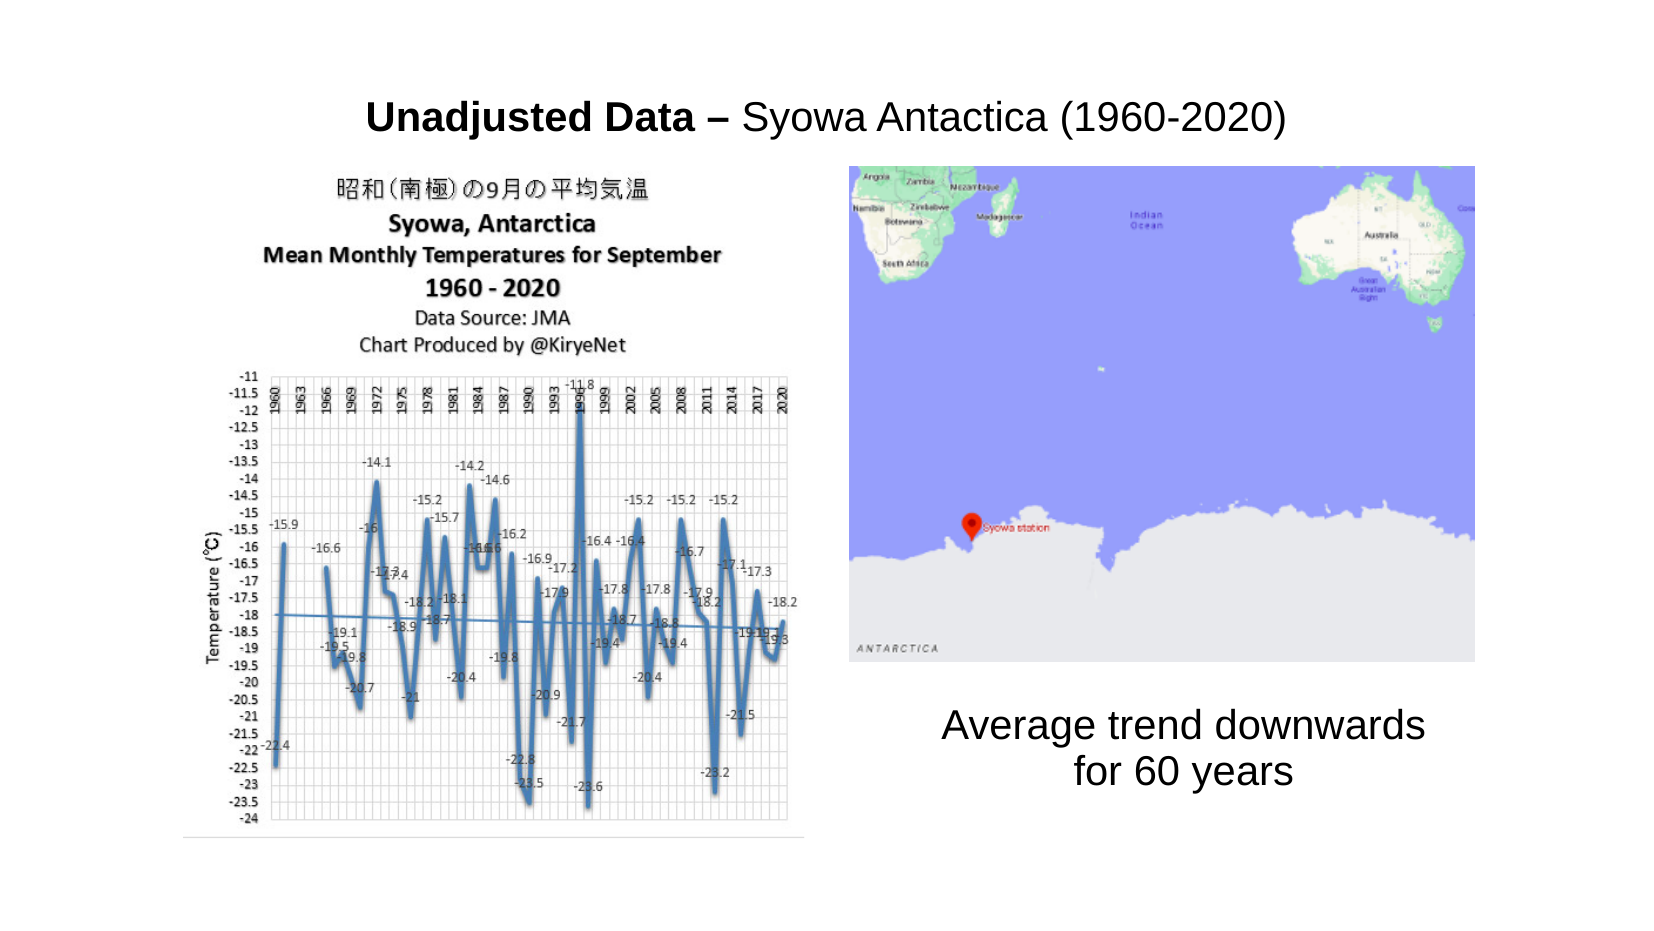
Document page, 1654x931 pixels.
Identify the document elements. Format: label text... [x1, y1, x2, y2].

picture [849, 166, 1475, 662]
picture [183, 166, 843, 851]
text_box Unadjusted Data – Syowa Antactica (1960-2020) [82, 89, 1571, 140]
text_box Average trend downwards for 60 years [917, 694, 1450, 802]
